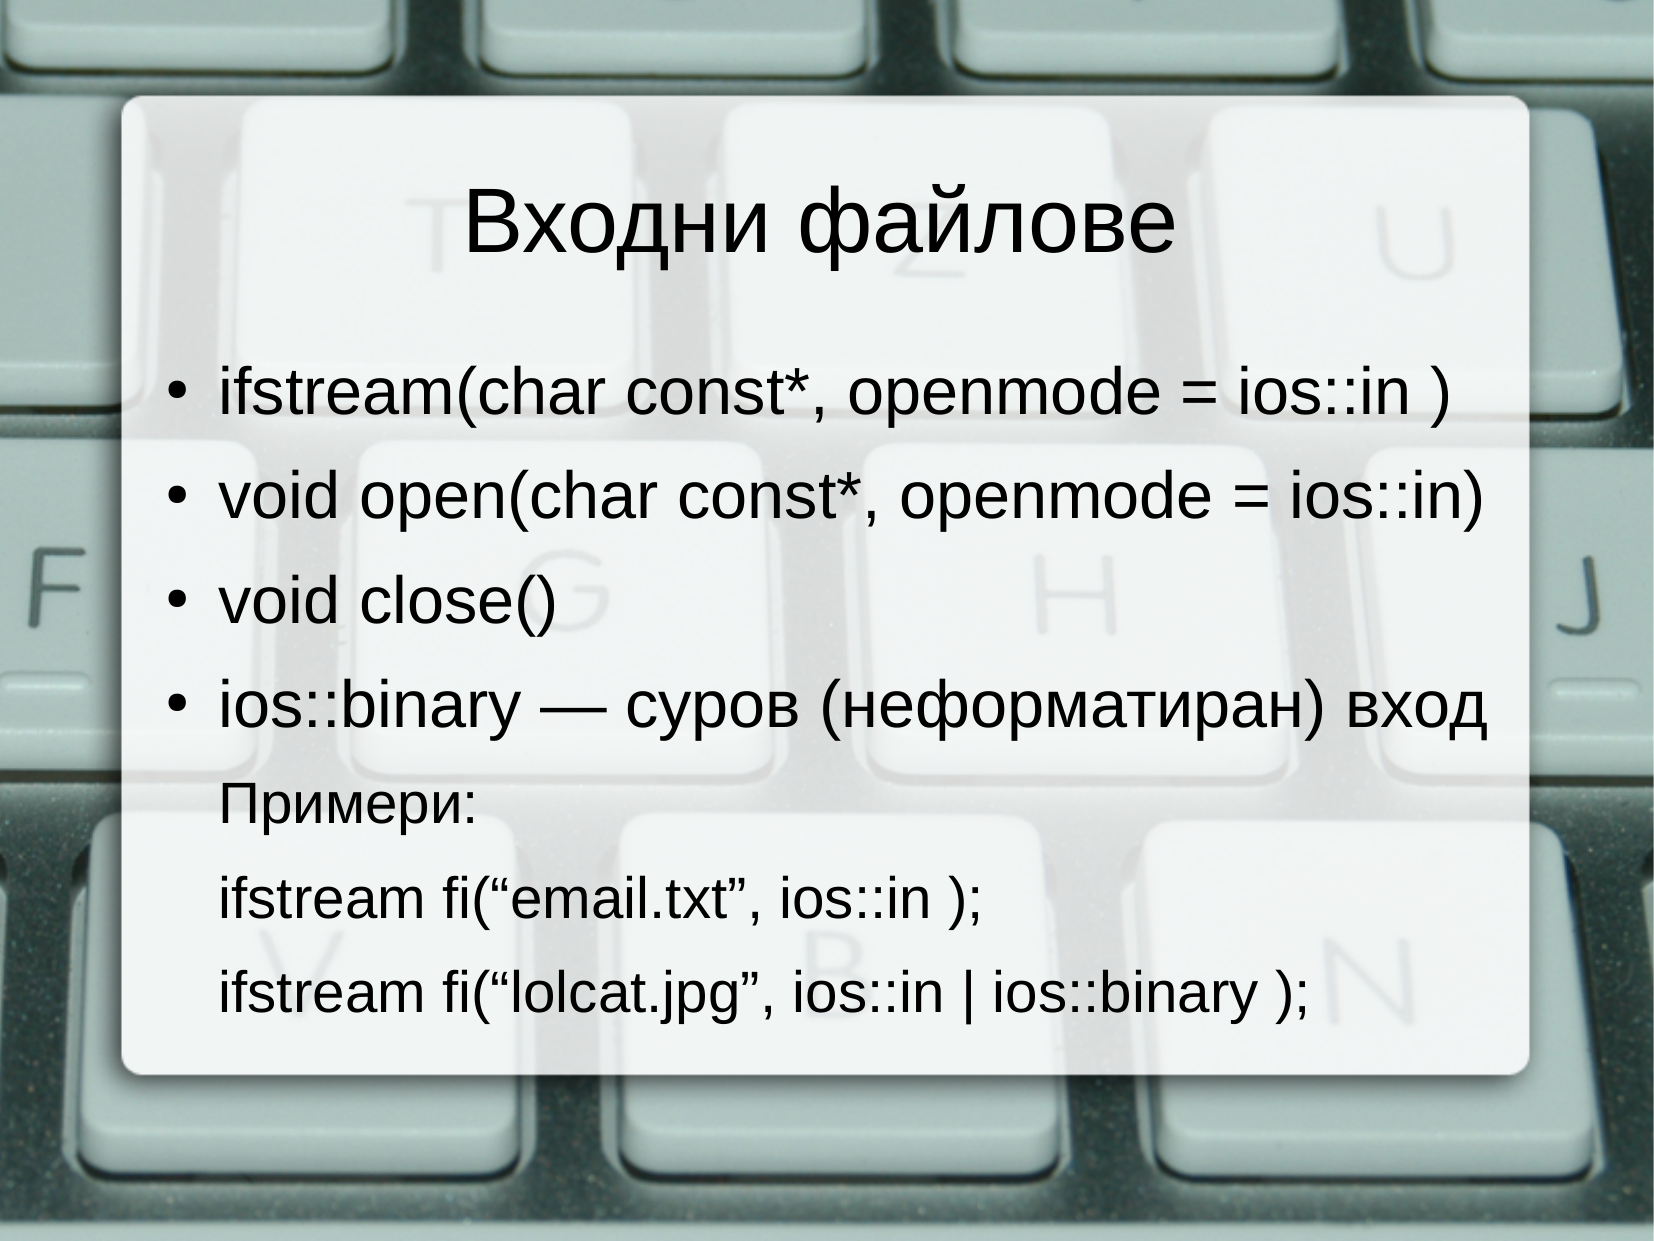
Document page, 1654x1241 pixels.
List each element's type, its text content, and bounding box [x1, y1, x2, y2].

picture [0, 0, 1654, 1241]
title Входни файлове [135, 117, 1506, 325]
list ifstream(char const*, openmode = ios::in ) void open(char const*, openmode = ios::in) void close() ios::binary — суров (неформатиран) вход Примери: ifstream fi(“email.txt”, ios::in ); ifstream fi(“lolcat.jpg”, ios::in | ios::binary ); [147, 354, 1506, 1074]
